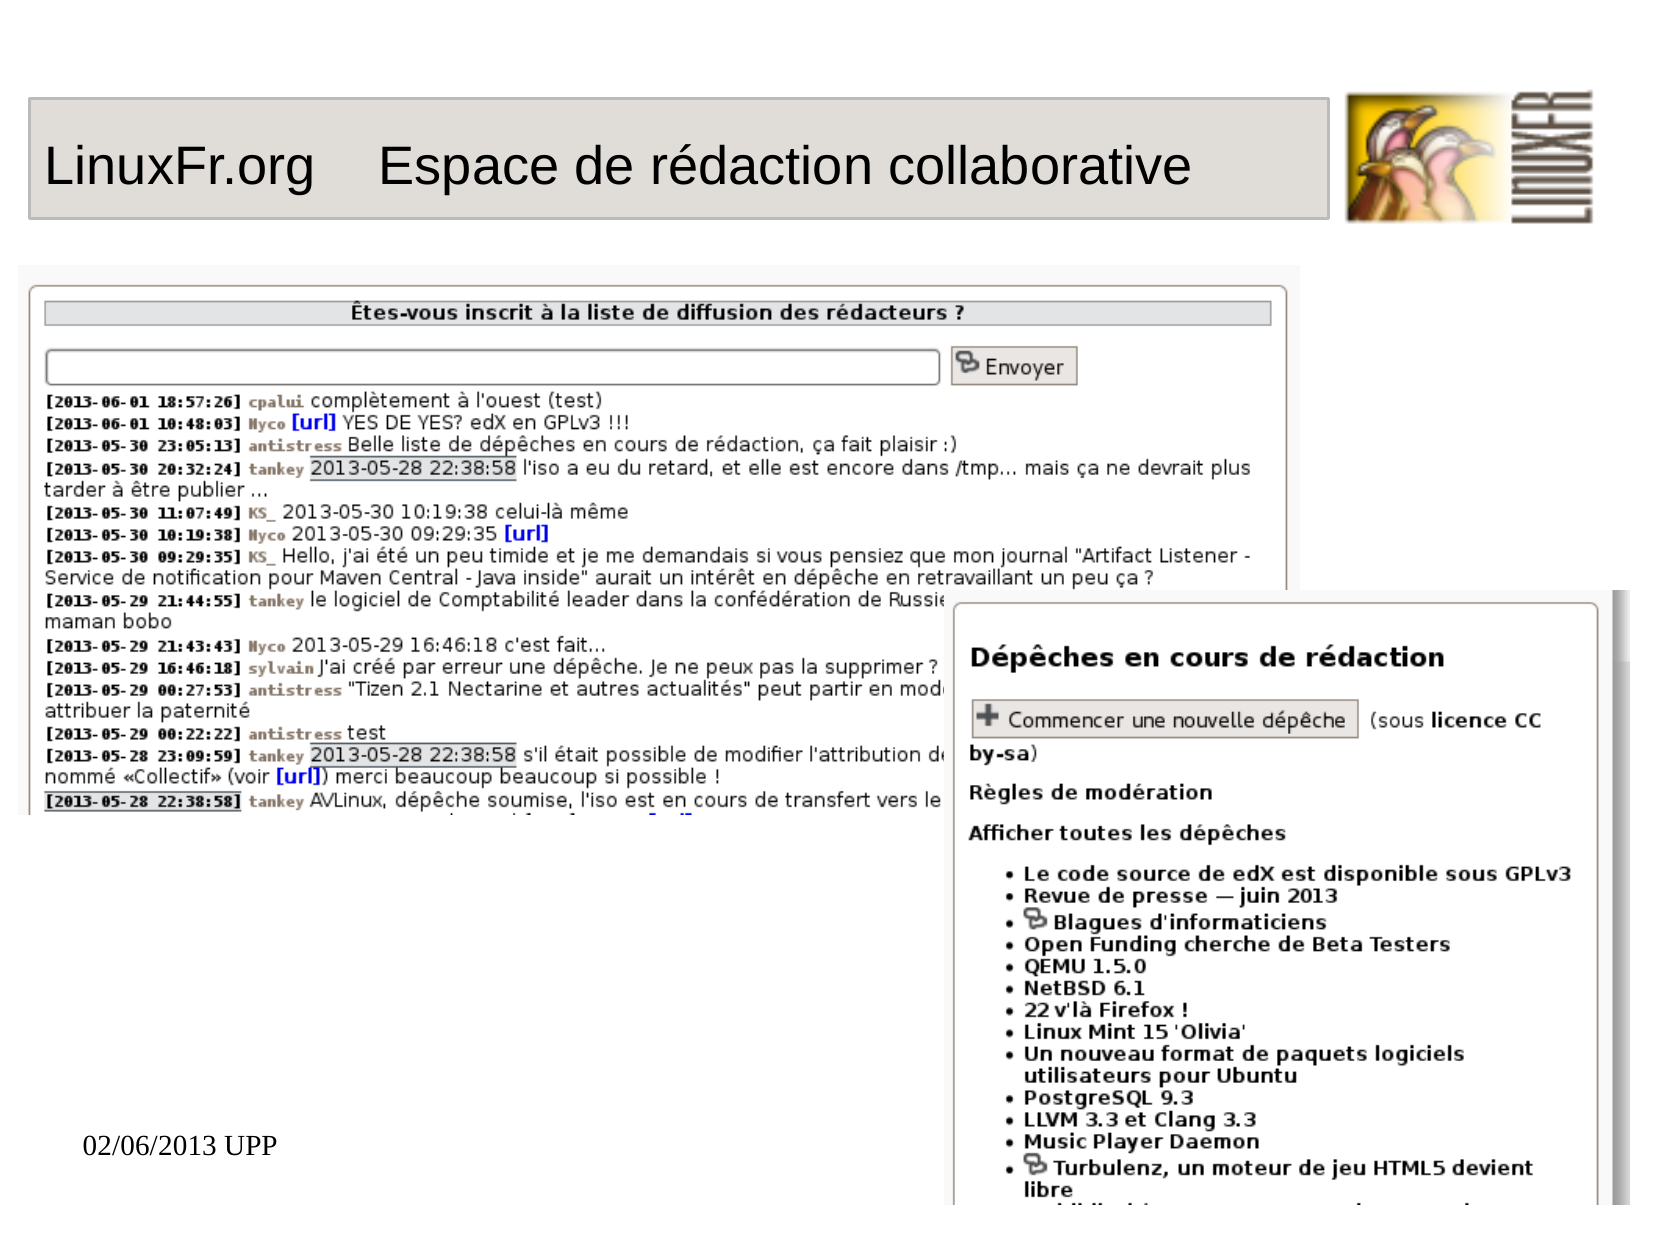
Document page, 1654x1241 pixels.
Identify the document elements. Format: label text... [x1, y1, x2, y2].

picture [18, 265, 1630, 1205]
picture [1341, 88, 1601, 229]
title LinuxFr.org Espace de rédaction collaborative [29, 98, 1329, 219]
